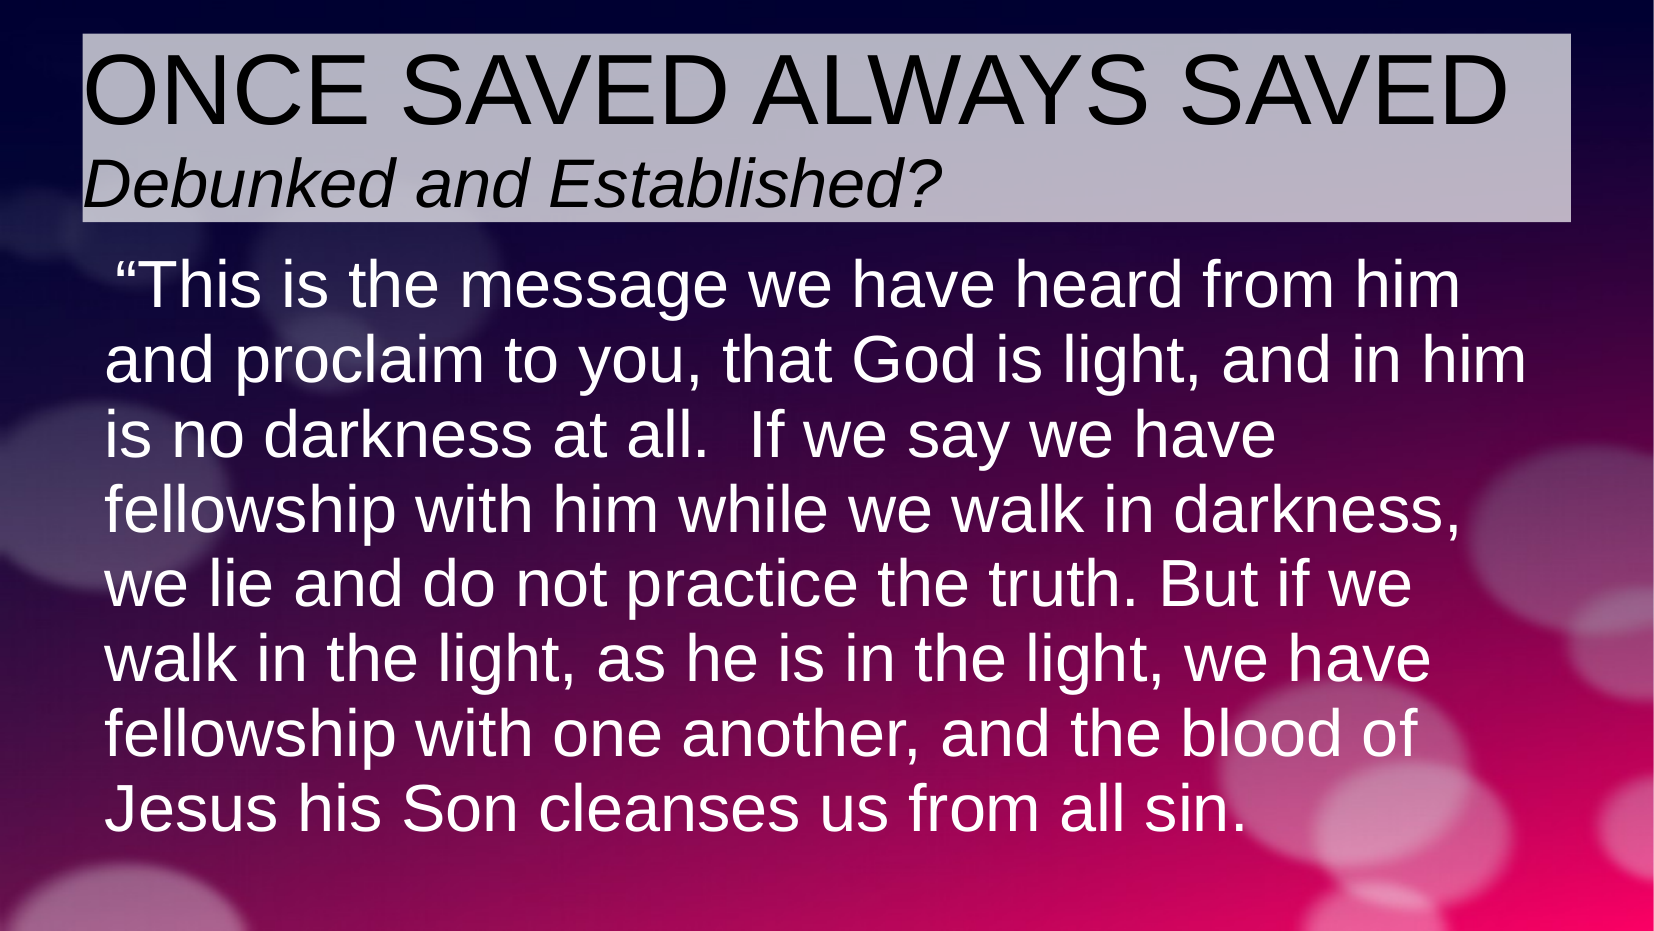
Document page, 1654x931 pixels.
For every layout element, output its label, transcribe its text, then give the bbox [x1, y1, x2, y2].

picture [0, 0, 1654, 931]
title ONCE SAVED ALWAYS SAVED Debunked and Established? [82, 33, 1571, 223]
text_box “This is the message we have heard from him and proclaim to you, that God is light, and in him is no darkness at all. If we say we have fellowship with him while we walk in darkness, we lie and do not practice the truth. But if we walk in the light, as he is in the light, we have fellowship with one another, and the blood of Jesus his Son cleanses us from all sin. [90, 240, 1576, 901]
